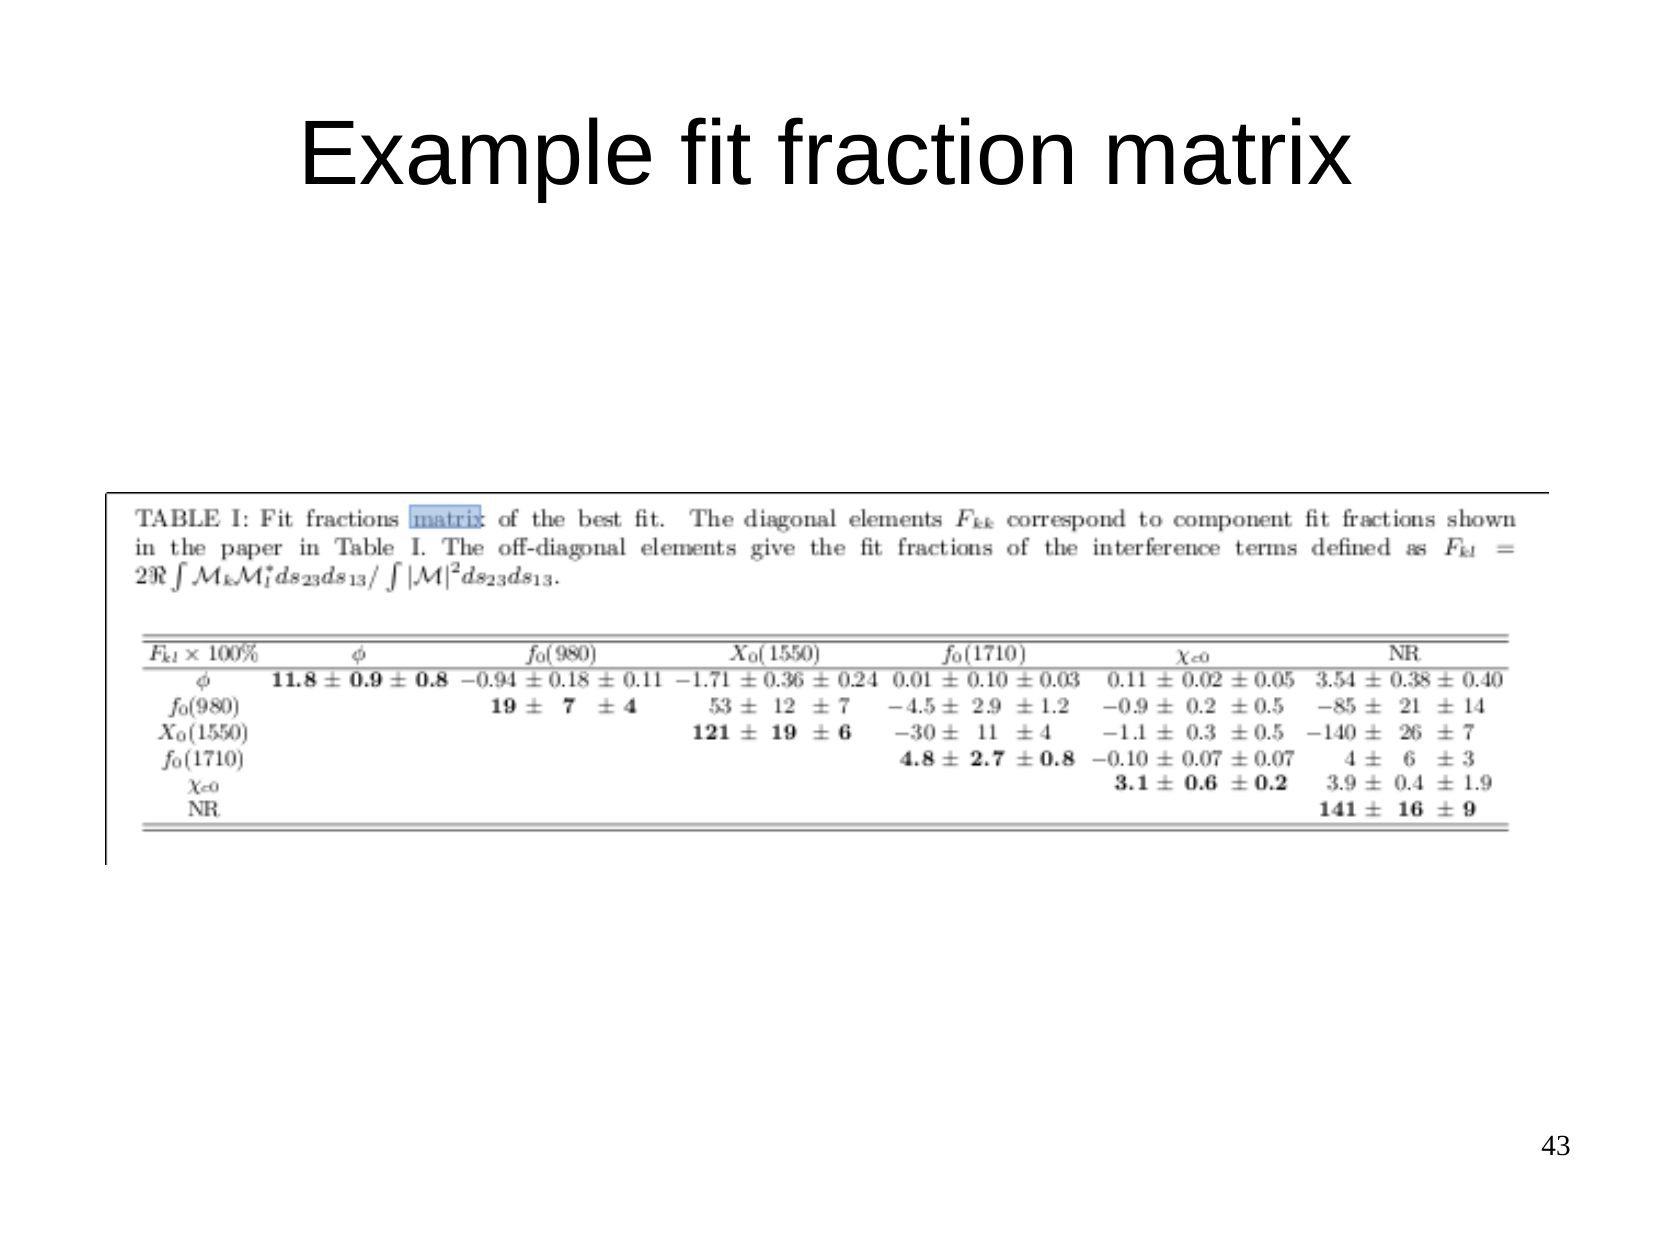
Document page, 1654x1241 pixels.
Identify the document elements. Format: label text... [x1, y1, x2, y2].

picture [105, 492, 1549, 865]
title Example fit fraction matrix [82, 49, 1571, 257]
